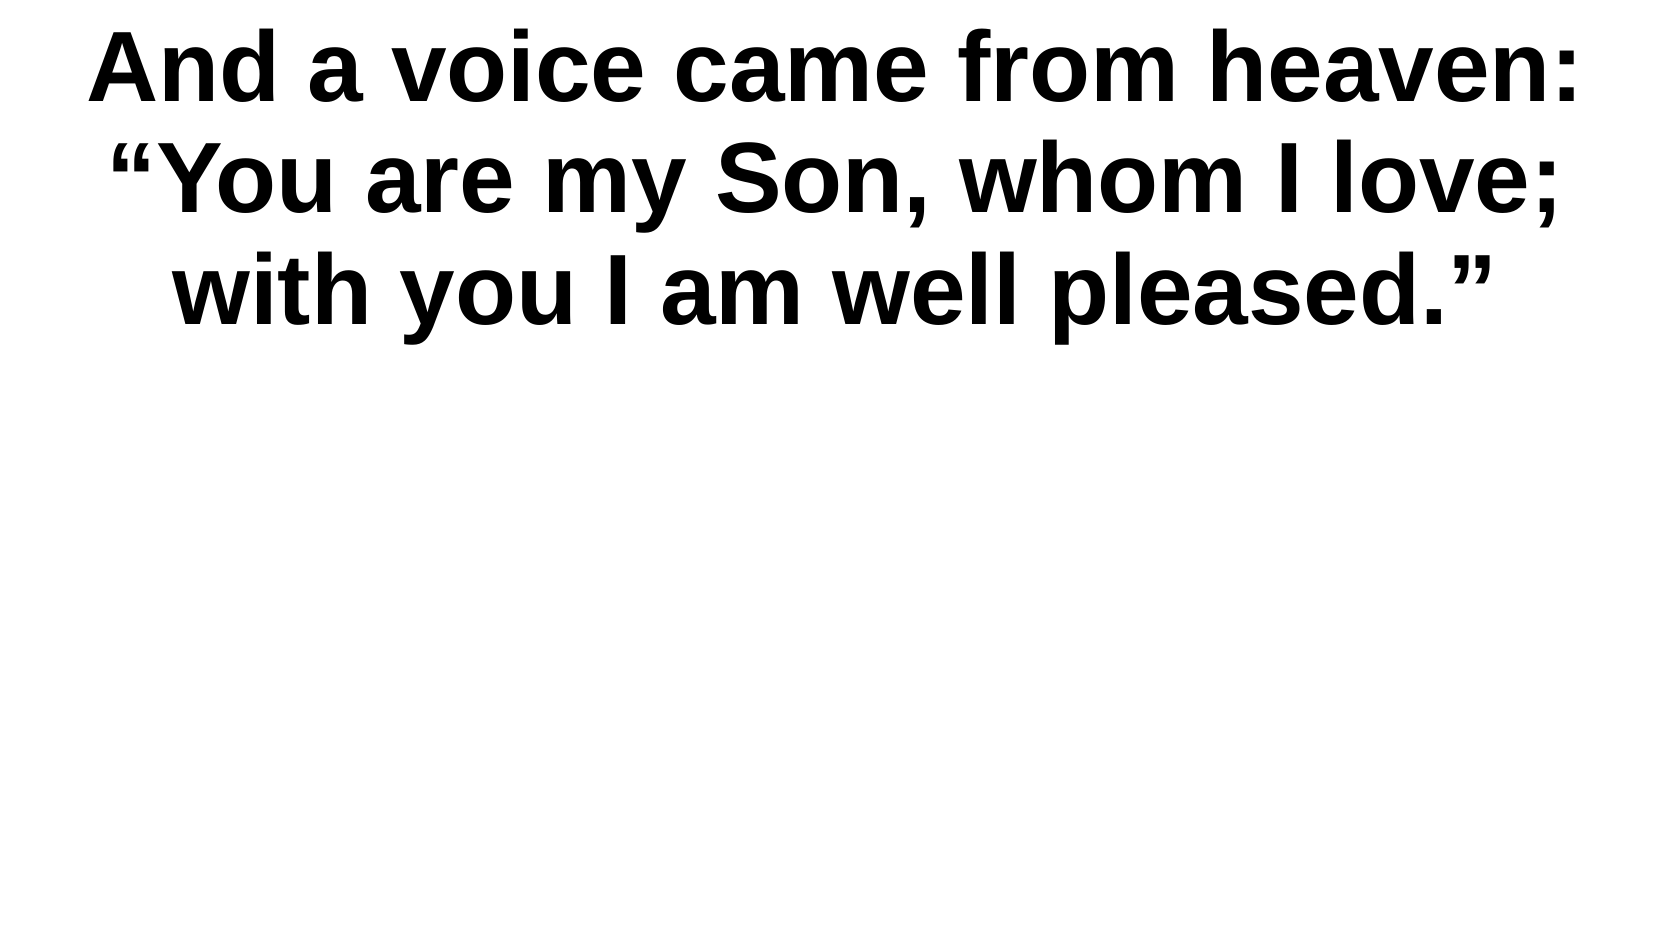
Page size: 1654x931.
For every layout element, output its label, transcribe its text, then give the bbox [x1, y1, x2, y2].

title And a voice came from heaven: “You are my Son, whom I love; with you I am well pleased.” [17, 0, 1654, 916]
